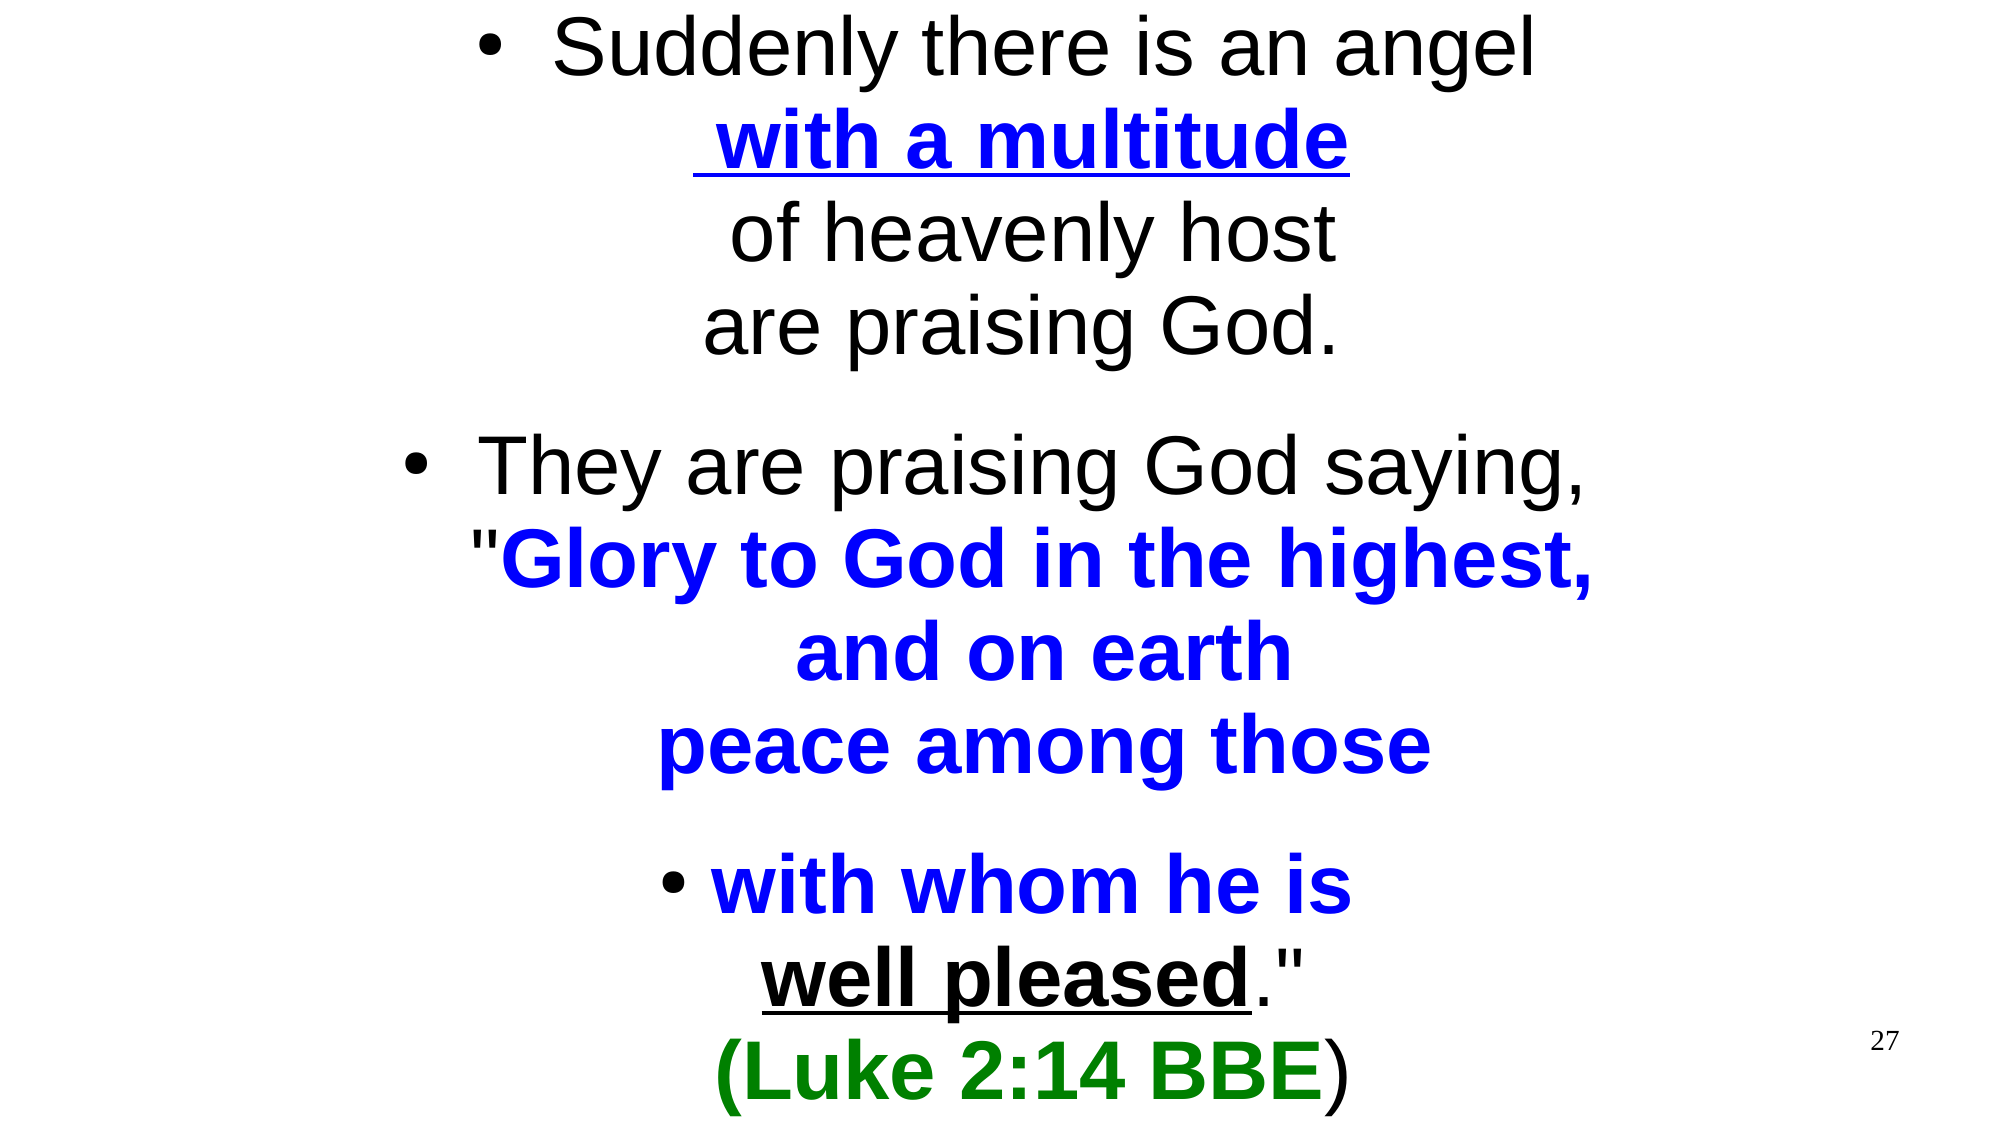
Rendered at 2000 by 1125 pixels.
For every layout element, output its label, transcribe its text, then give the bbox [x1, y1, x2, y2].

list Suddenly there is an angel with a multitude of heavenly host are praising God. They are praising God saying, "Glory to God in the highest, and on earth peace among those with whom he is well pleased." (Luke 2:14 BBE) [0, 0, 1996, 1123]
